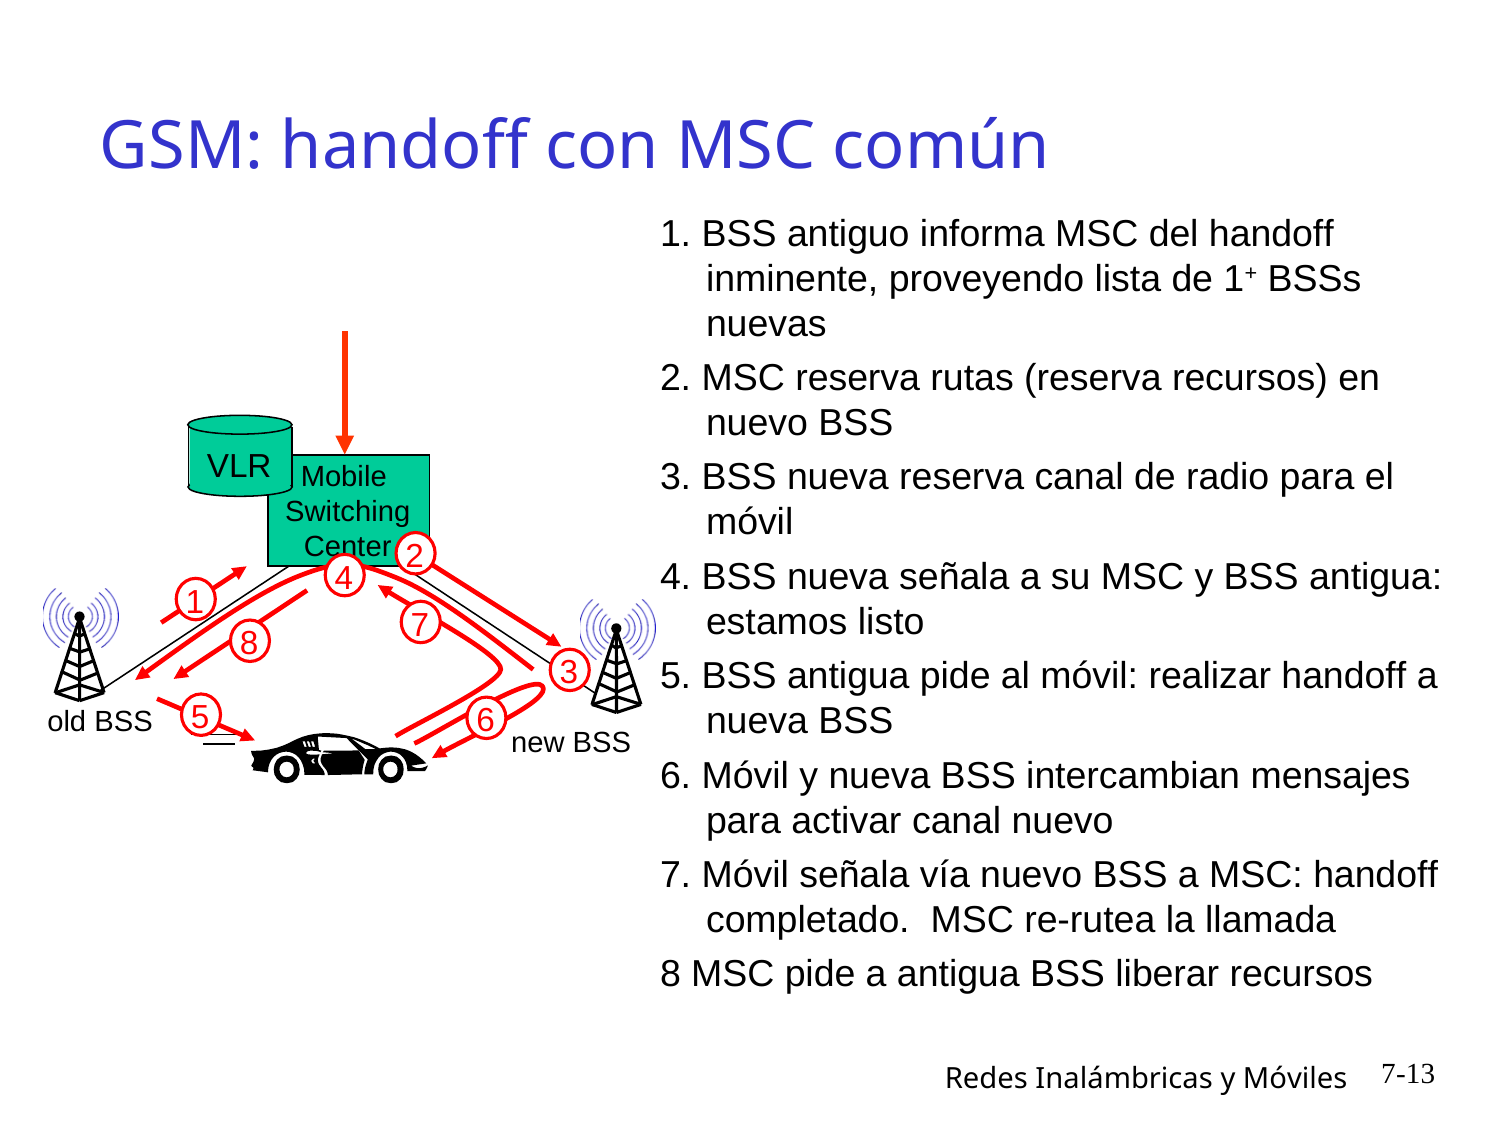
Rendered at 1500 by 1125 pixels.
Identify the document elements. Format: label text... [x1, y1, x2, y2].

text_box [75, 612, 84, 622]
text_box 7 [395, 594, 444, 651]
text_box old BSS [32, 694, 169, 745]
text_box 6 [461, 690, 472, 697]
text_box VLR [192, 436, 287, 492]
text_box new BSS [496, 715, 645, 766]
picture [43, 588, 119, 648]
text_box GSM: handoff con MSC común [85, 47, 1361, 236]
text_box 6 [461, 690, 510, 747]
text_box 1. BSS antiguo informa MSC del handoff inminente, proveyendo lista de 1+ BSSs nuevas 2. MSC reserva rutas (reserva recursos) en nuevo BSS 3. BSS nueva reserva canal de radio para el móvil 4. BSS nueva señala a su MSC y BSS antigua: estamos listo 5. BSS antigua pide al móvil: realizar handoff a nueva BSS 6. Móvil y nueva BSS intercambian mensajes para activar canal nuevo 7. Móvil señala vía nuevo BSS a MSC: handoff completado. MSC re-rutea la llamada 8 MSC pide a antigua BSS liberar recursos [645, 201, 1500, 1001]
text_box 5 [175, 687, 225, 744]
text_box Mobile Switching Center [267, 449, 429, 570]
text_box 3 [544, 642, 593, 699]
picture [580, 599, 656, 660]
text_box 8 [224, 613, 274, 670]
text_box [611, 624, 621, 633]
text_box 2 [390, 526, 439, 582]
text_box 1 [170, 572, 219, 628]
text_box 4 [319, 548, 368, 604]
picture [251, 726, 428, 784]
